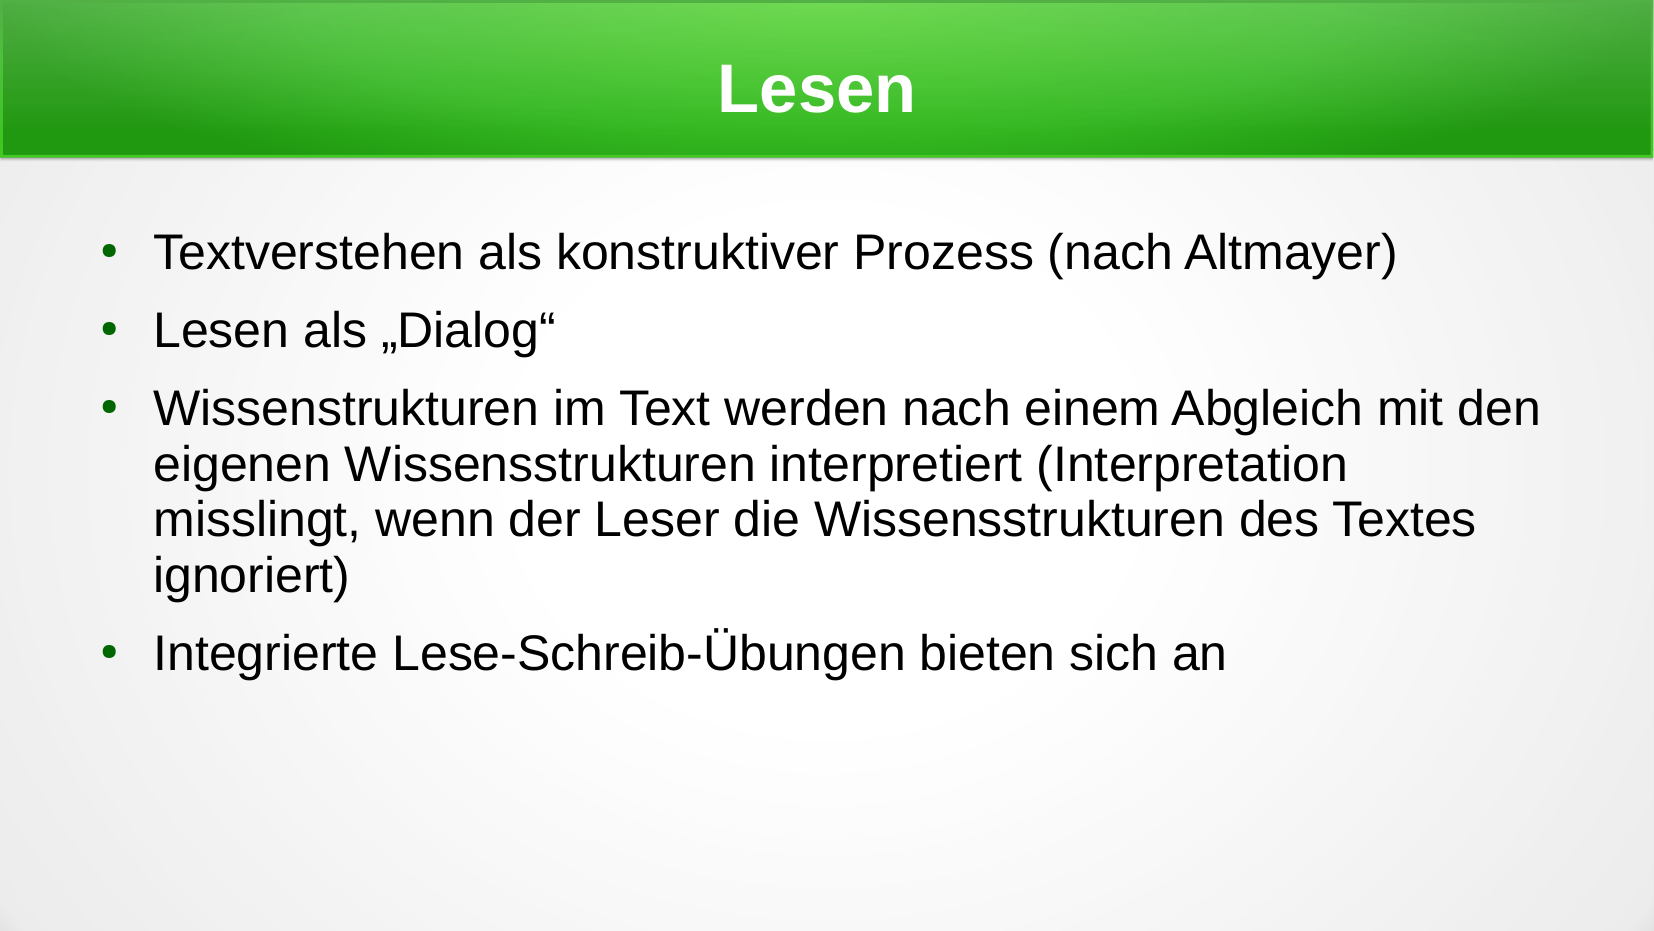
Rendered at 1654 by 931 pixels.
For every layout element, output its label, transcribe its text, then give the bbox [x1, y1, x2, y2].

list Textverstehen als konstruktiver Prozess (nach Altmayer) Lesen als „Dialog“ Wissenstrukturen im Text werden nach einem Abgleich mit den eigenen Wissensstrukturen interpretiert (Interpretation misslingt, wenn der Leser die Wissensstrukturen des Textes ignoriert) Integrierte Lese-Schreib-Übungen bieten sich an [82, 224, 1571, 764]
title Lesen [82, 35, 1571, 142]
